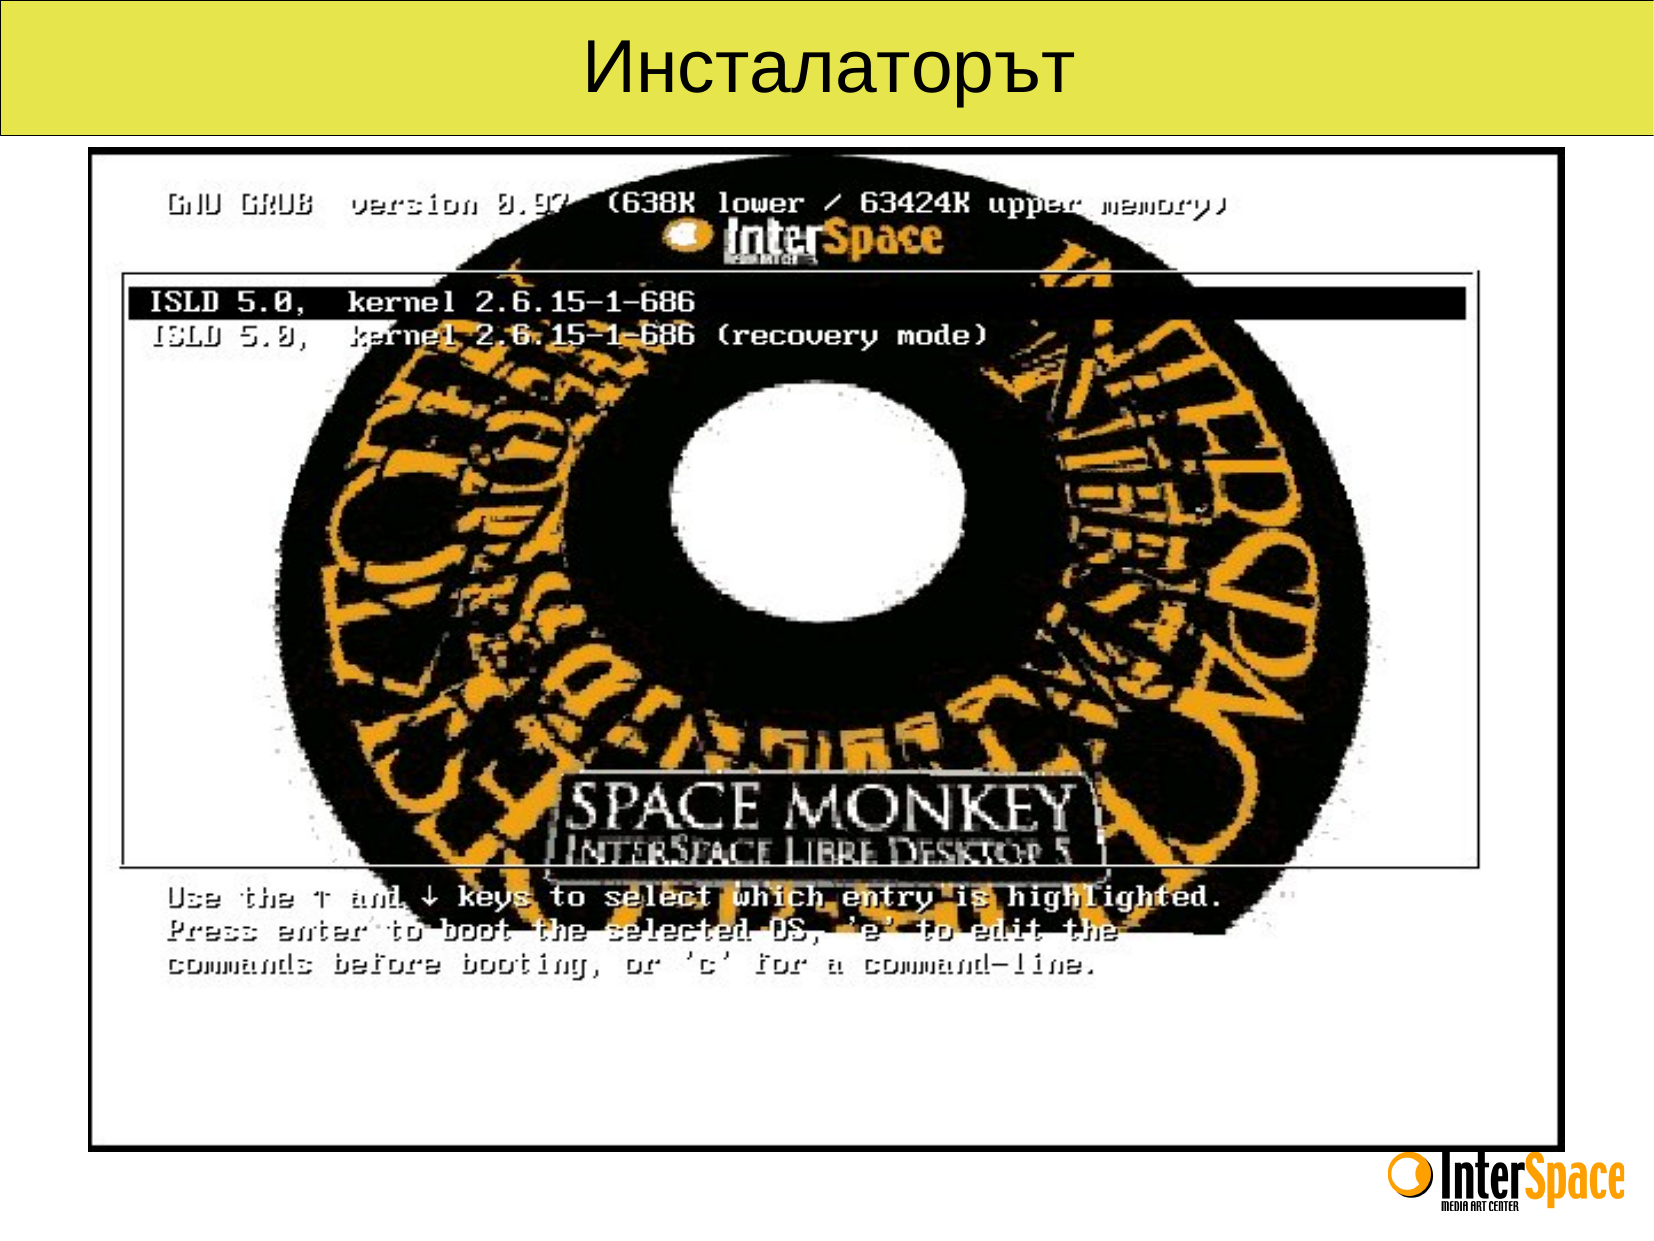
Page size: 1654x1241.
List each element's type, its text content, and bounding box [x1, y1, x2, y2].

picture [88, 147, 1565, 1152]
title Инсталаторът [123, 14, 1536, 119]
